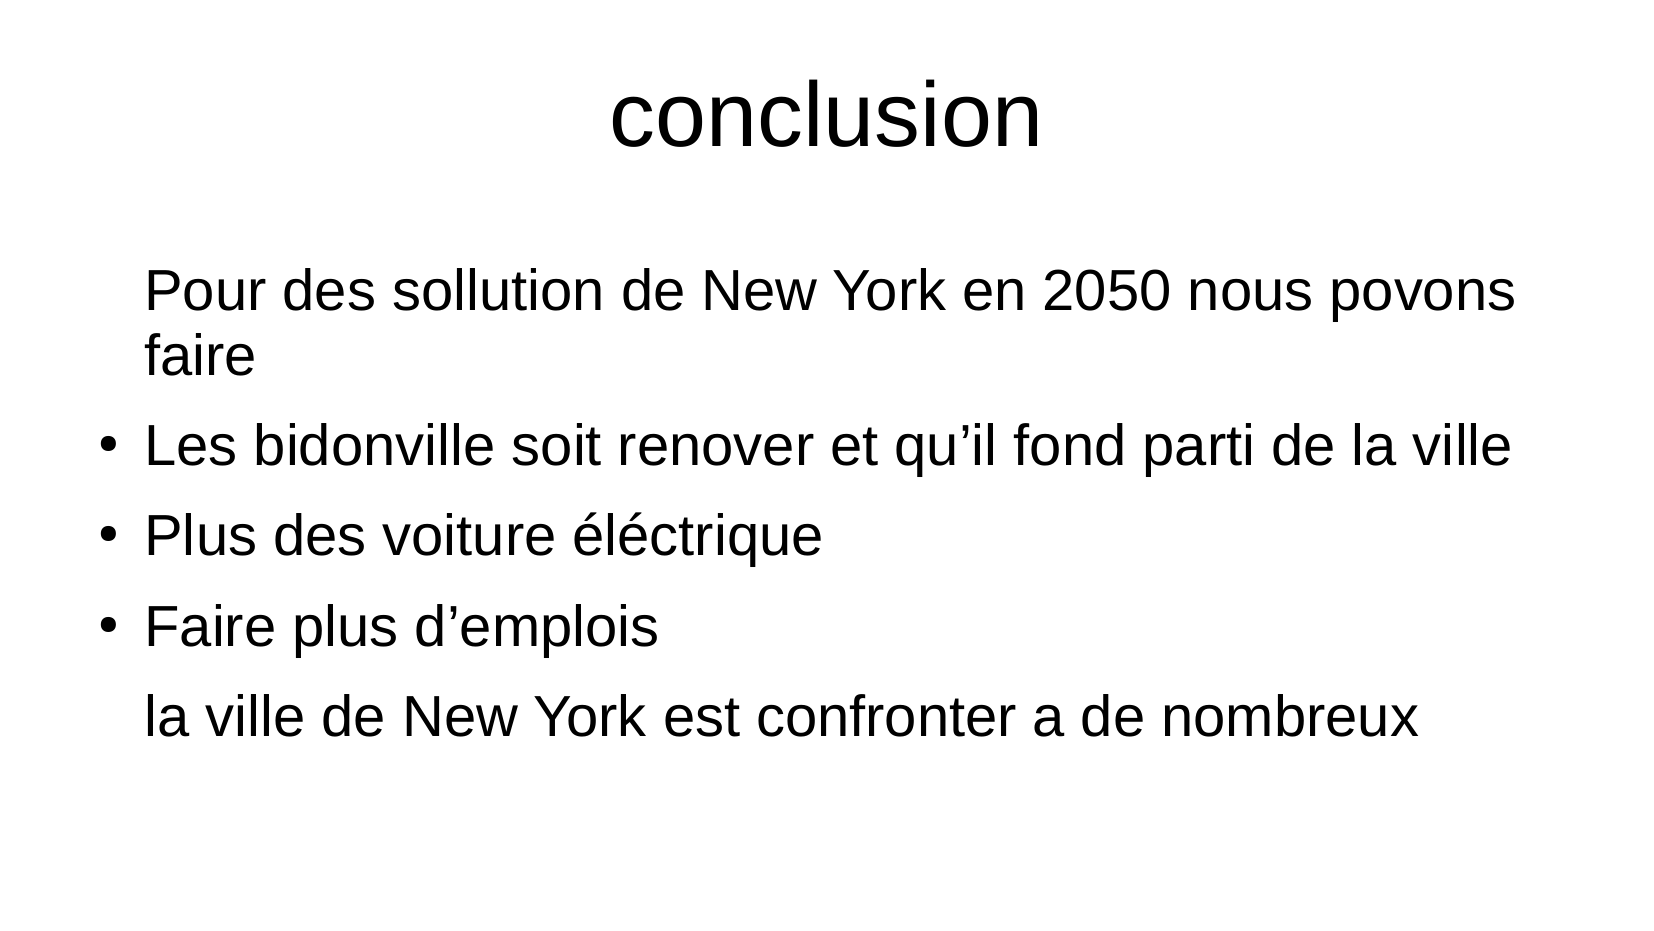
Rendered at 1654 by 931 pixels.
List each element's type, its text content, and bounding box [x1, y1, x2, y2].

title conclusion [82, 37, 1571, 193]
list Pour des sollution de New York en 2050 nous povons faire Les bidonville soit renover et qu’il fond parti de la ville Plus des voiture éléctrique Faire plus d’emplois la ville de New York est confronter a de nombreux [82, 257, 1571, 798]
